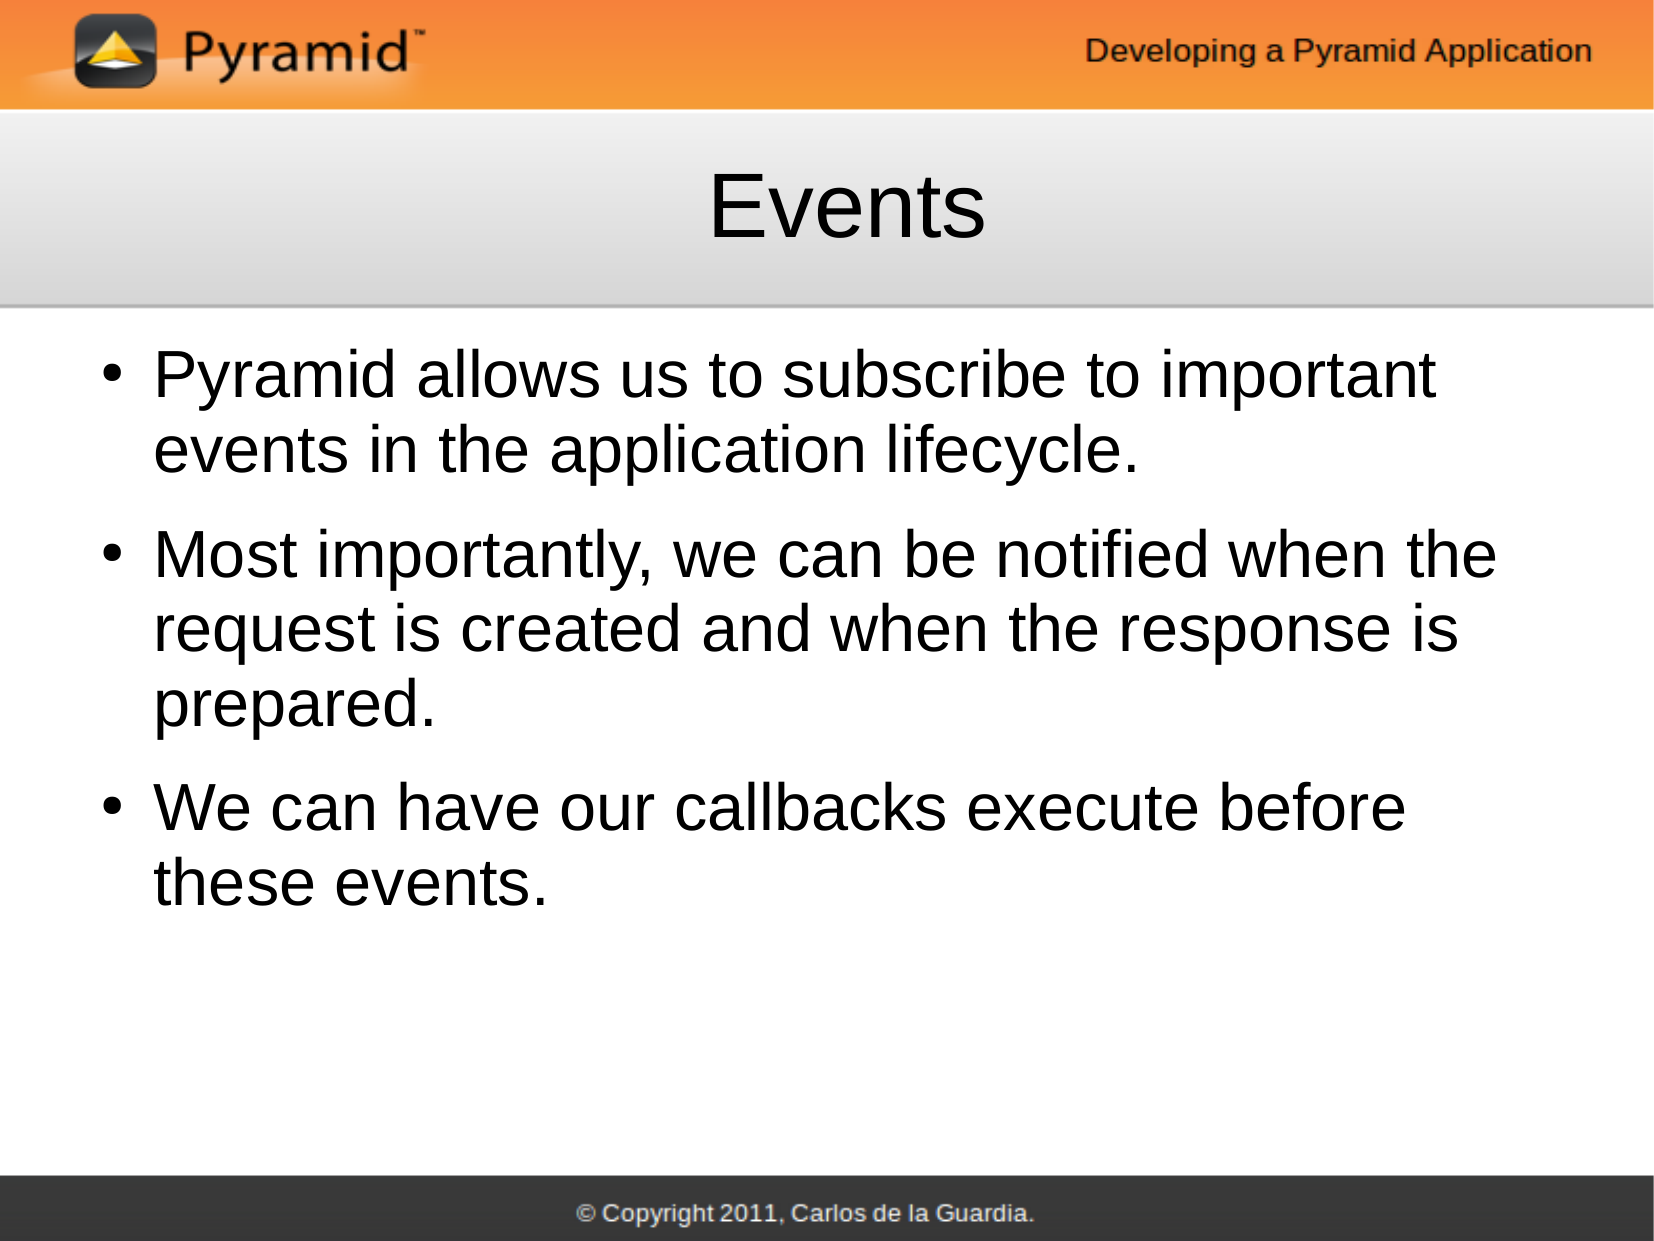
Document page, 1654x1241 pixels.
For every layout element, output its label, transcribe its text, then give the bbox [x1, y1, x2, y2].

list Pyramid allows us to subscribe to important events in the application lifecycle. Most importantly, we can be notified when the request is created and when the response is prepared. We can have our callbacks execute before these events. [82, 337, 1571, 1157]
picture [0, 0, 1654, 1241]
title Events [82, 119, 1613, 293]
